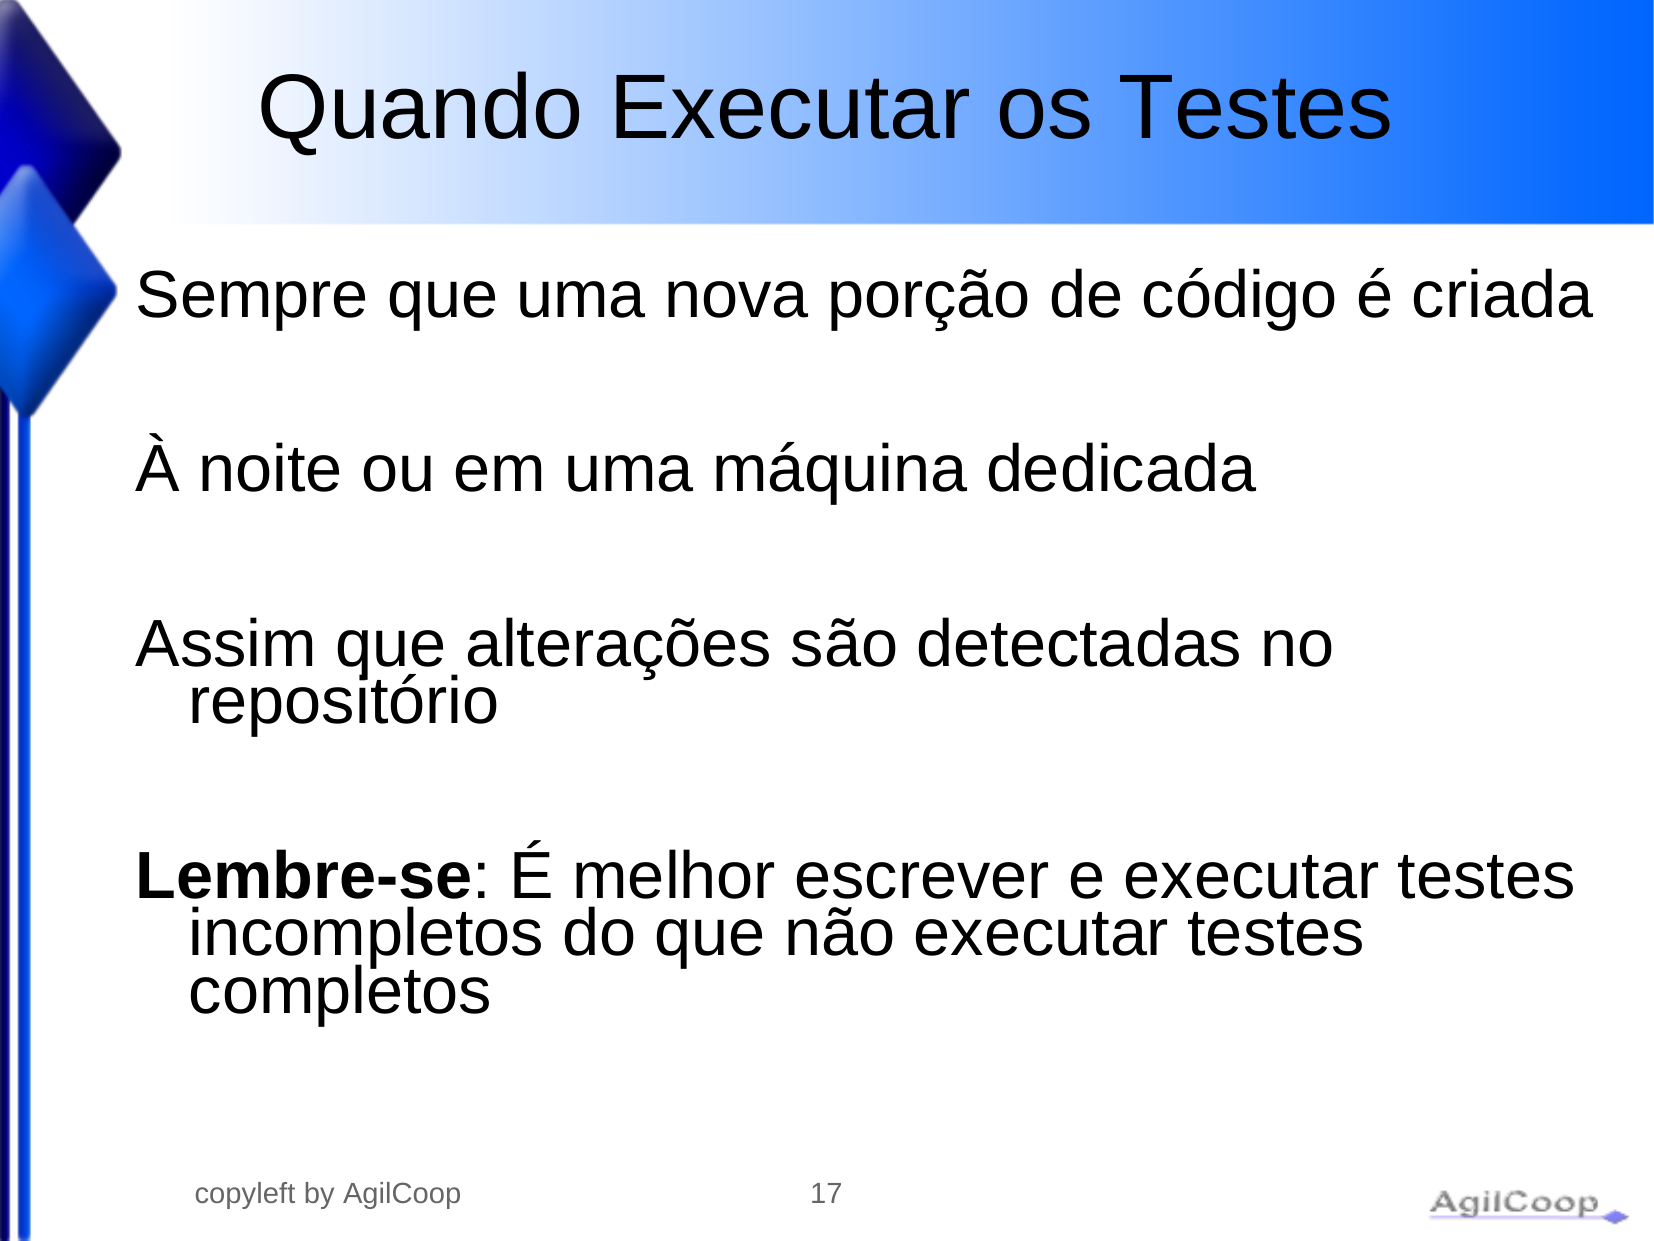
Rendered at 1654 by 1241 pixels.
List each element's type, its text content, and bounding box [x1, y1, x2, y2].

picture [0, 0, 1654, 1241]
list Sempre que uma nova porção de código é criada À noite ou em uma máquina dedicada Assim que alterações são detectadas no repositório Lembre-se: É melhor escrever e executar testes incompletos do que não executar testes completos [118, 271, 1607, 1126]
title Quando Executar os Testes [82, 60, 1571, 163]
